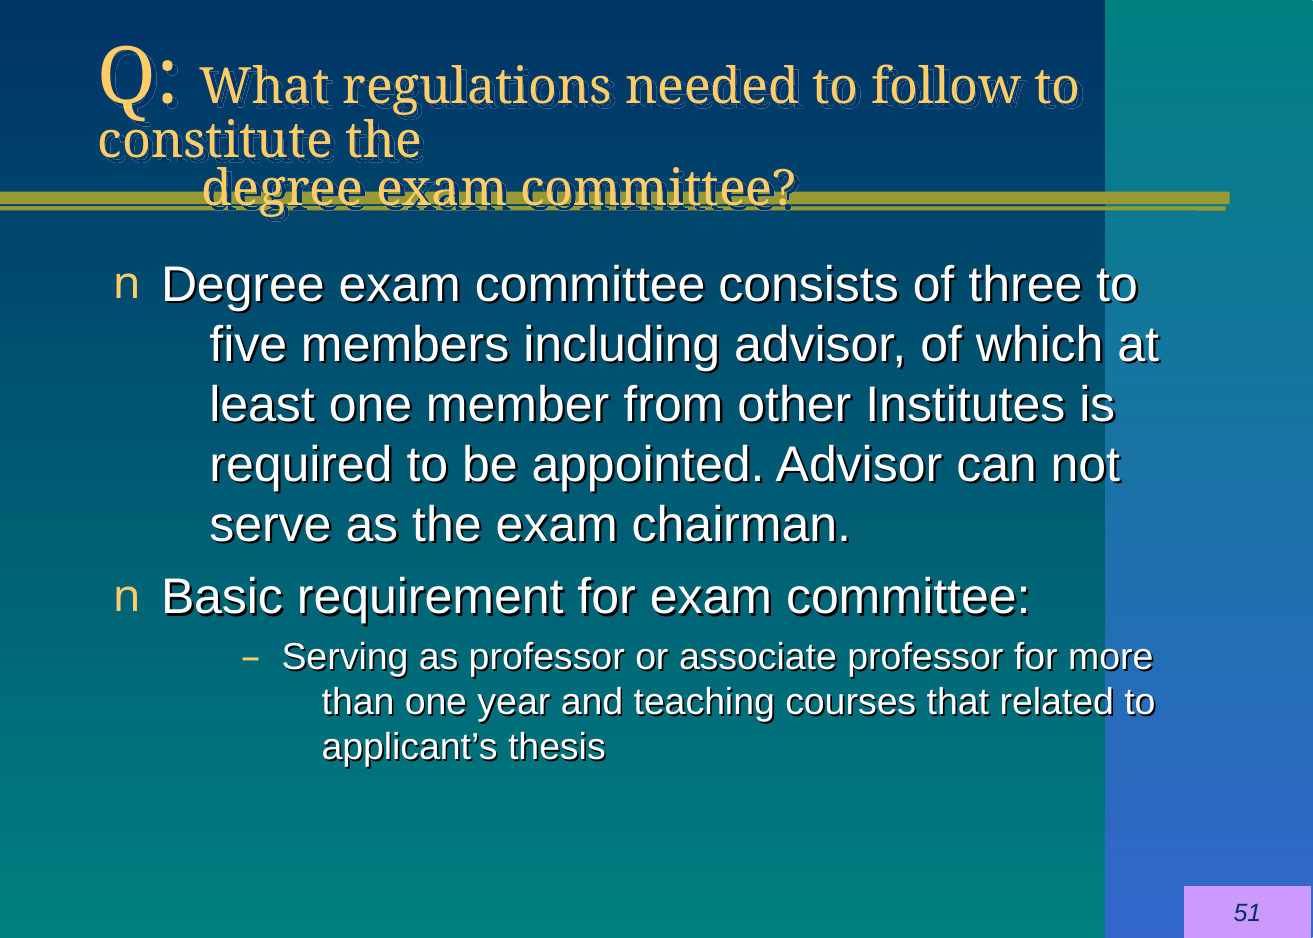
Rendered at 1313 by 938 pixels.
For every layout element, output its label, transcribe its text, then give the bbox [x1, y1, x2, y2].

title Q: What regulations needed to follow to constitute the degree exam committee? [84, 36, 1280, 188]
list Degree exam committee consists of three to five members including advisor, of which at least one member from other Institutes is required to be appointed. Advisor can not serve as the exam chairman. Basic requirement for exam committee: Serving as professor or associate professor for more than one year and teaching courses that related to applicant’s thesis [99, 244, 1201, 844]
text_box 51 [1185, 887, 1310, 937]
text_box [1105, 0, 1313, 938]
